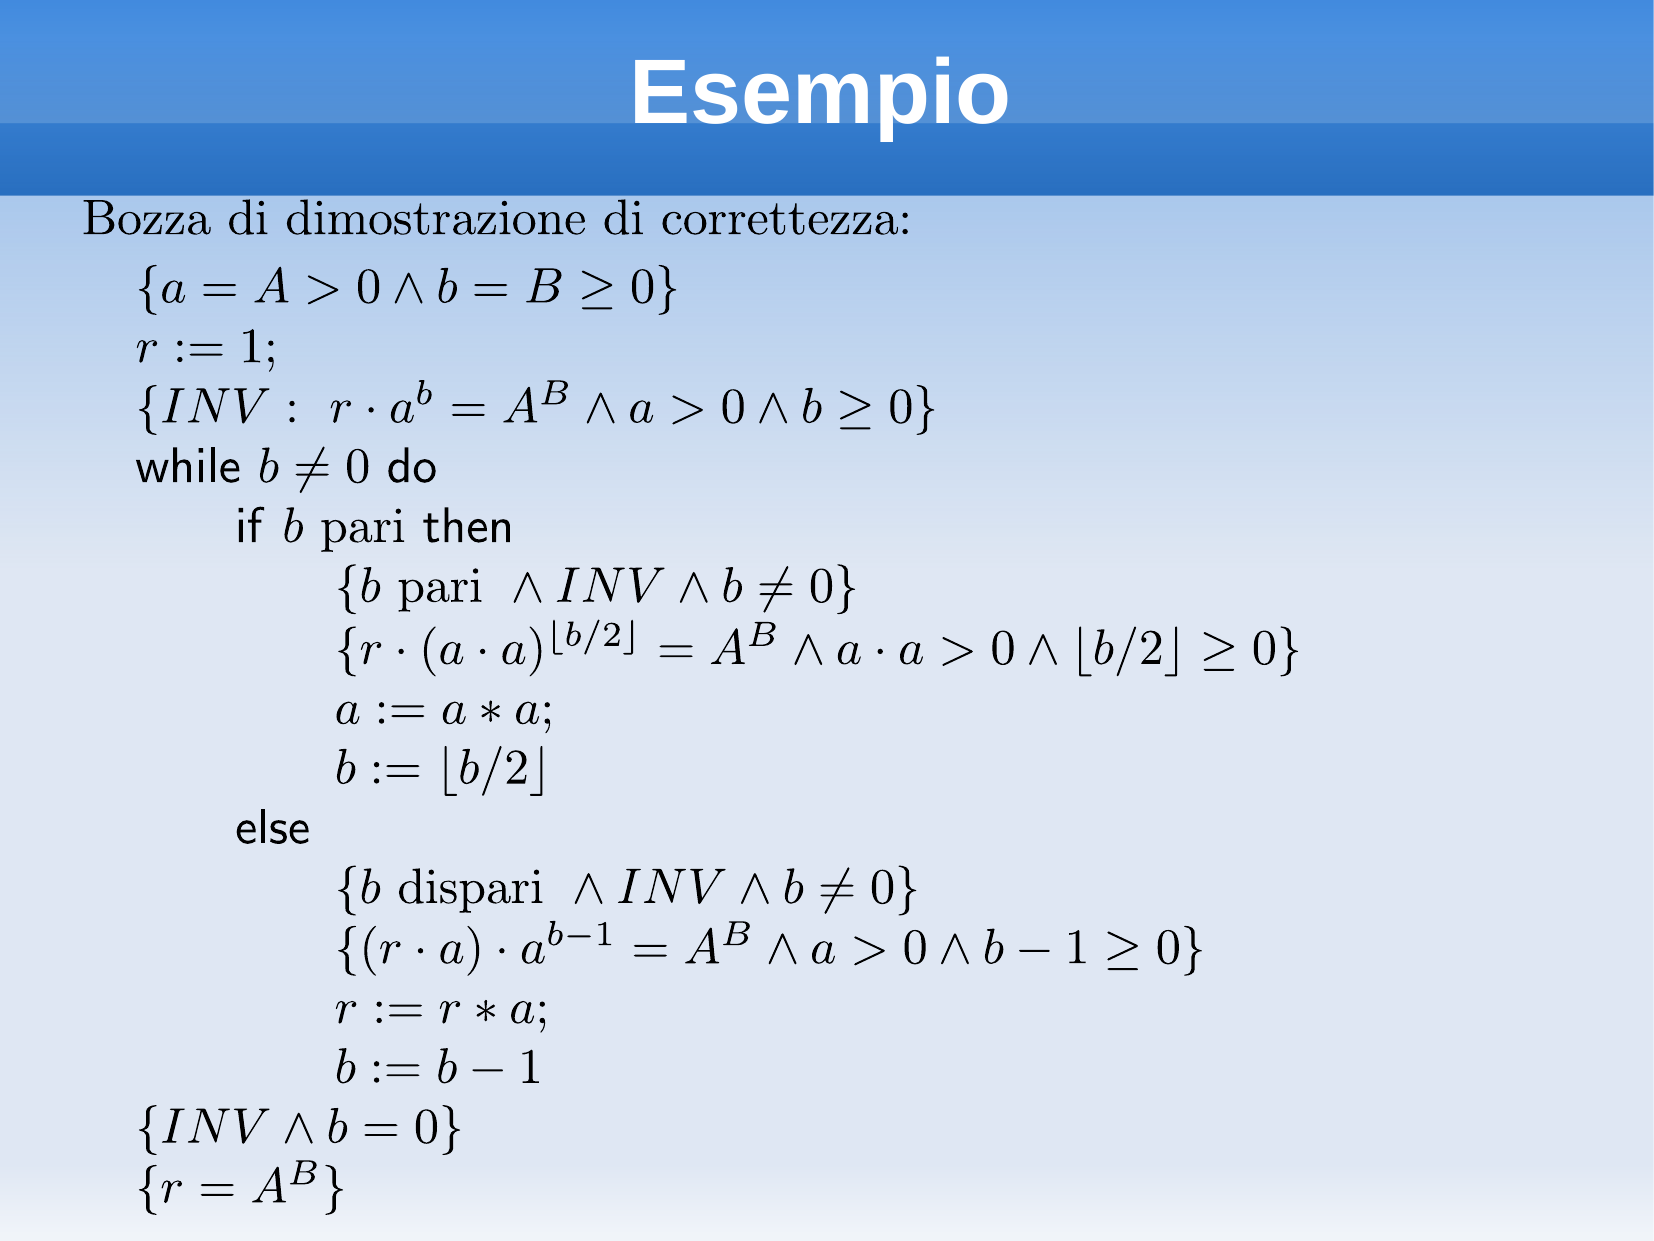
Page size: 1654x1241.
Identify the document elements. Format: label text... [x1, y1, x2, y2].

title Esempio [76, 0, 1565, 196]
picture [0, 0, 1654, 1241]
text_box [81, 199, 1302, 1215]
